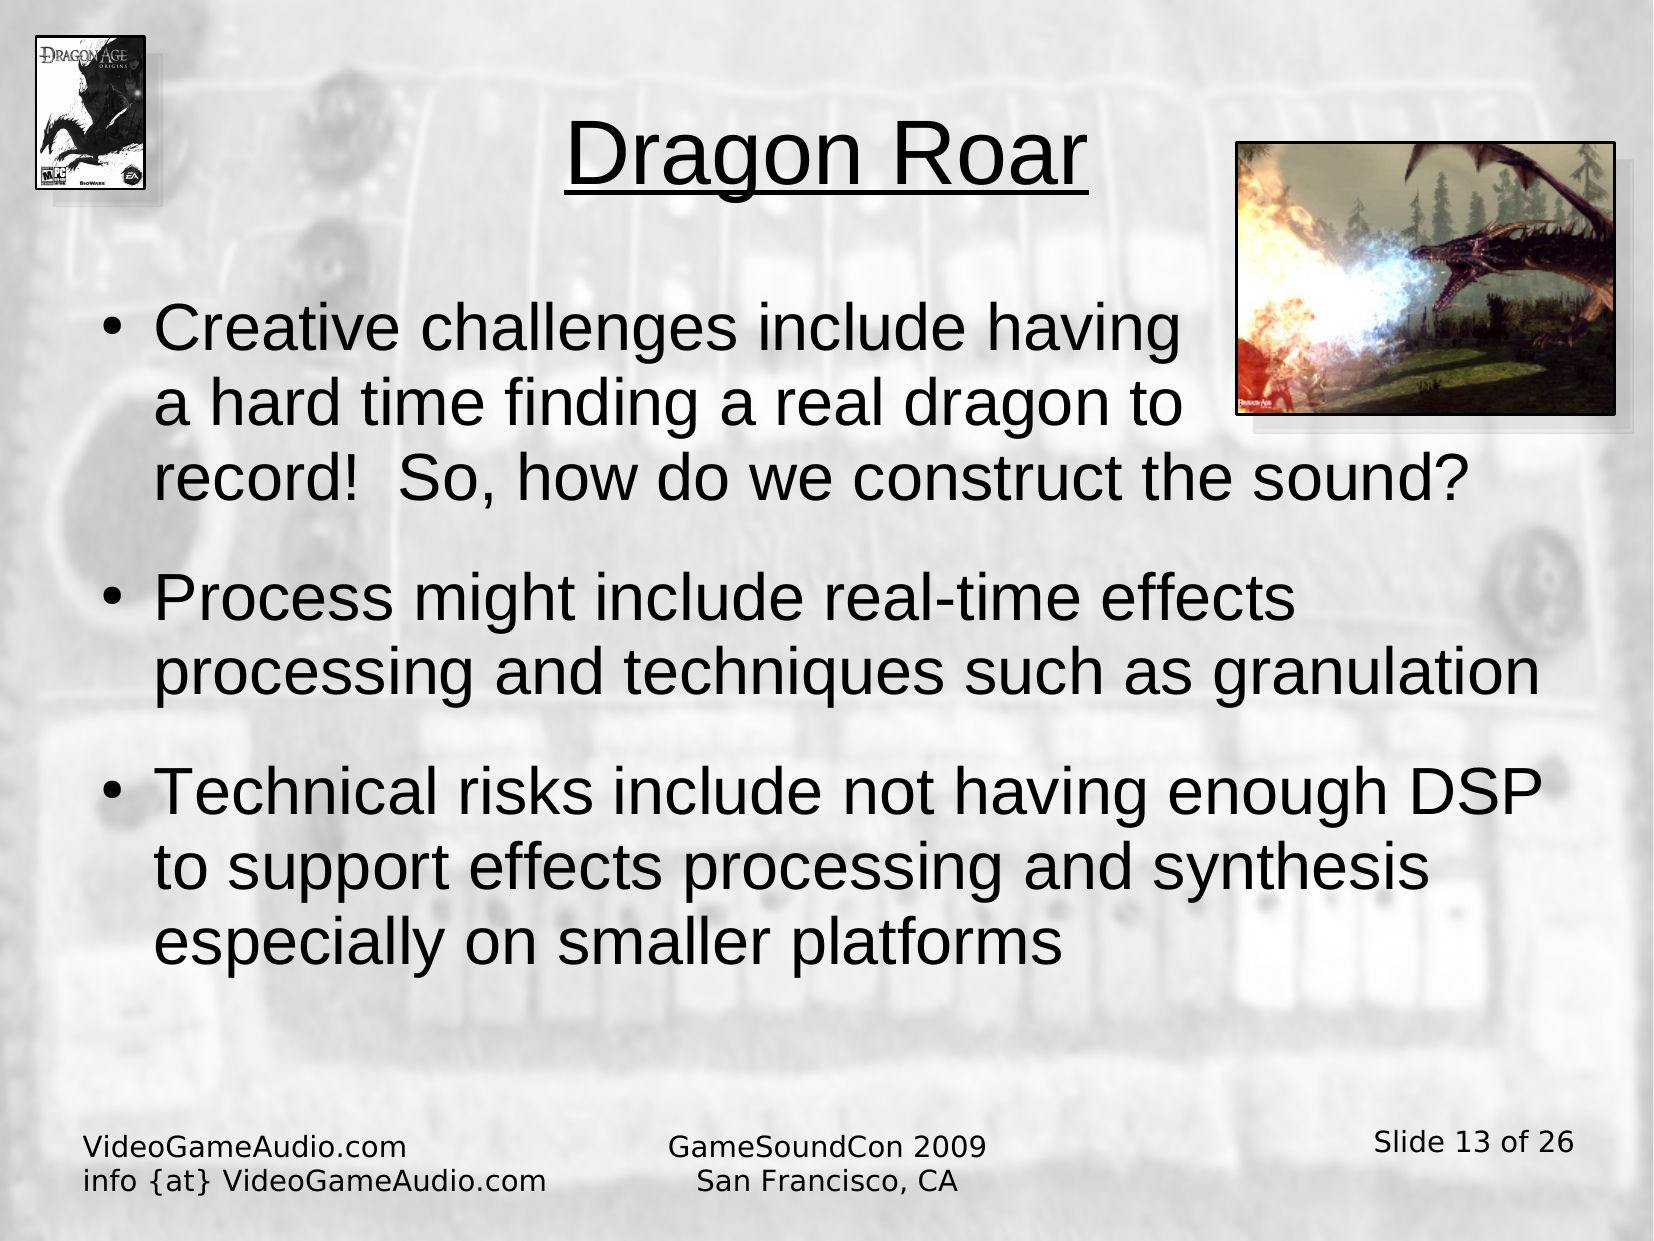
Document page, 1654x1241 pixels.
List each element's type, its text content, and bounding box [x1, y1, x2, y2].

picture [37, 37, 144, 188]
picture [1237, 143, 1613, 413]
list Creative challenges include having a hard time finding a real dragon to record! So, how do we construct the sound? Process might include real-time effects processing and techniques such as granulation Technical risks include not having enough DSP to support effects processing and synthesis especially on smaller platforms [82, 290, 1571, 1109]
title Dragon Roar [82, 49, 1571, 257]
